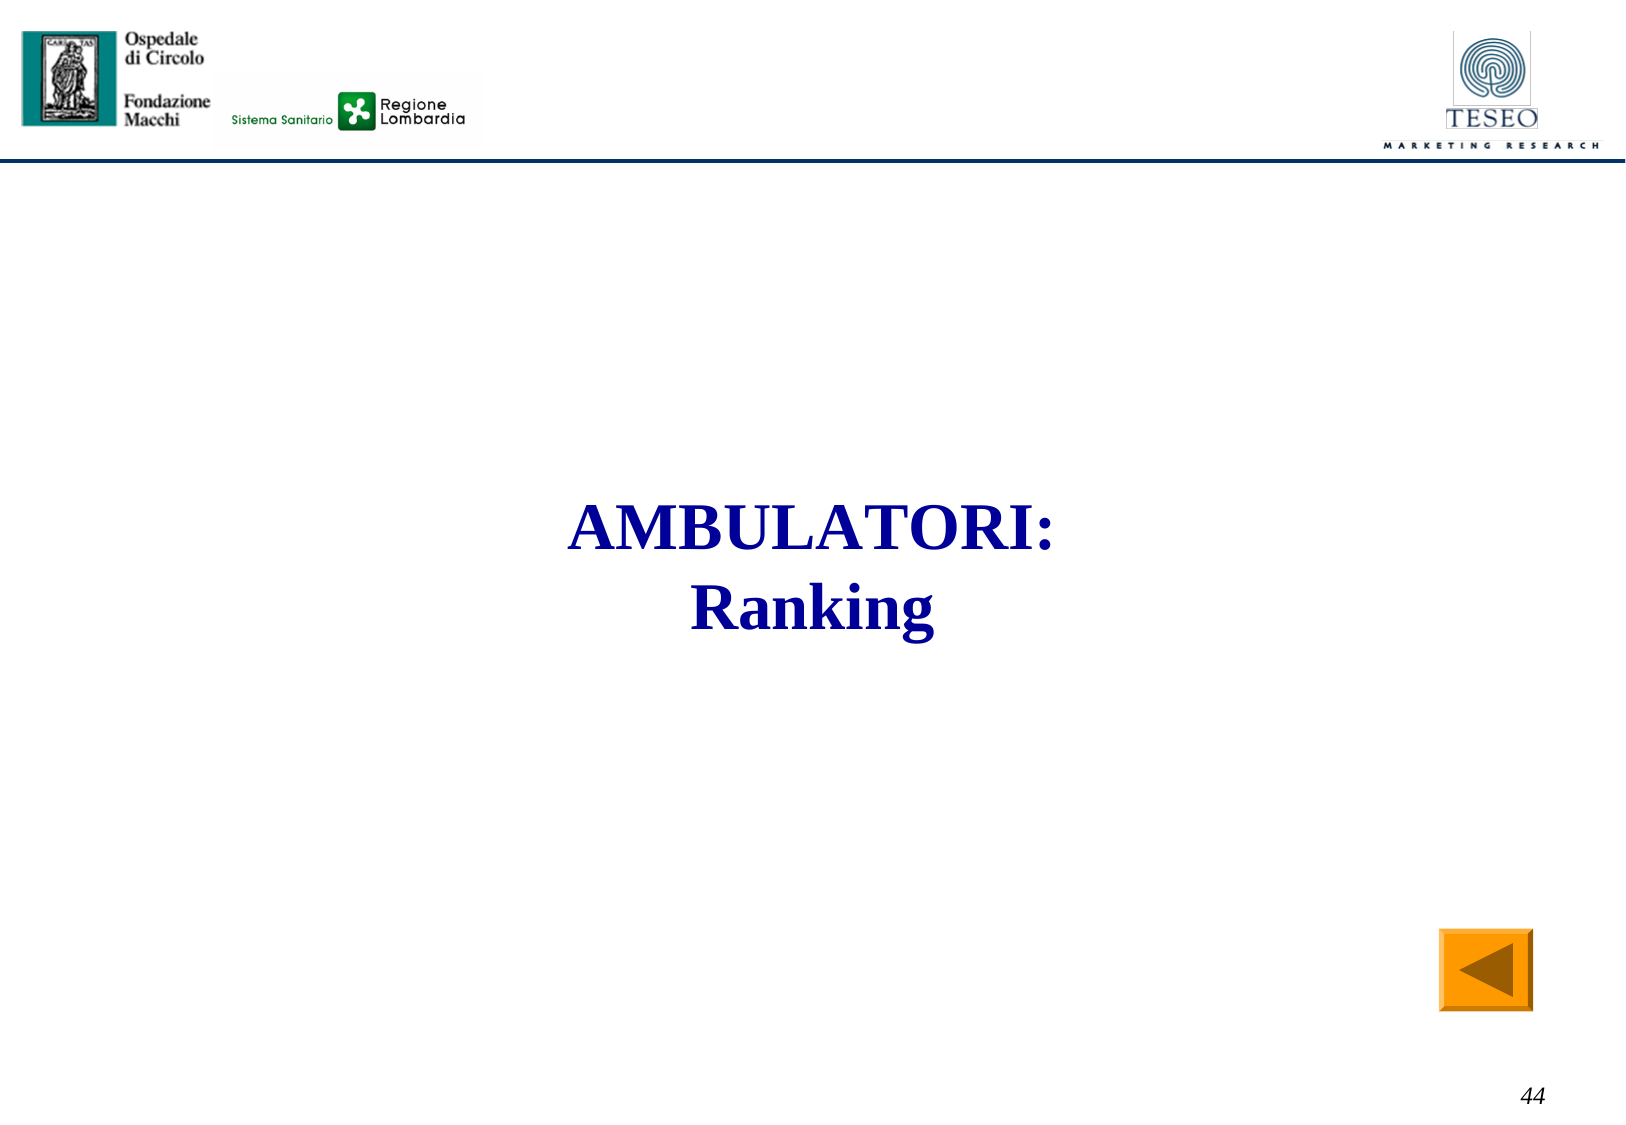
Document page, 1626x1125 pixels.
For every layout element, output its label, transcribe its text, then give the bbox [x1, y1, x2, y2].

picture [1381, 31, 1604, 149]
text_box Valutazione [1438, 928, 1445, 1012]
text_box [1440, 928, 1534, 1012]
picture [21, 31, 483, 149]
text_box AMBULATORI: Ranking [121, 469, 1504, 657]
